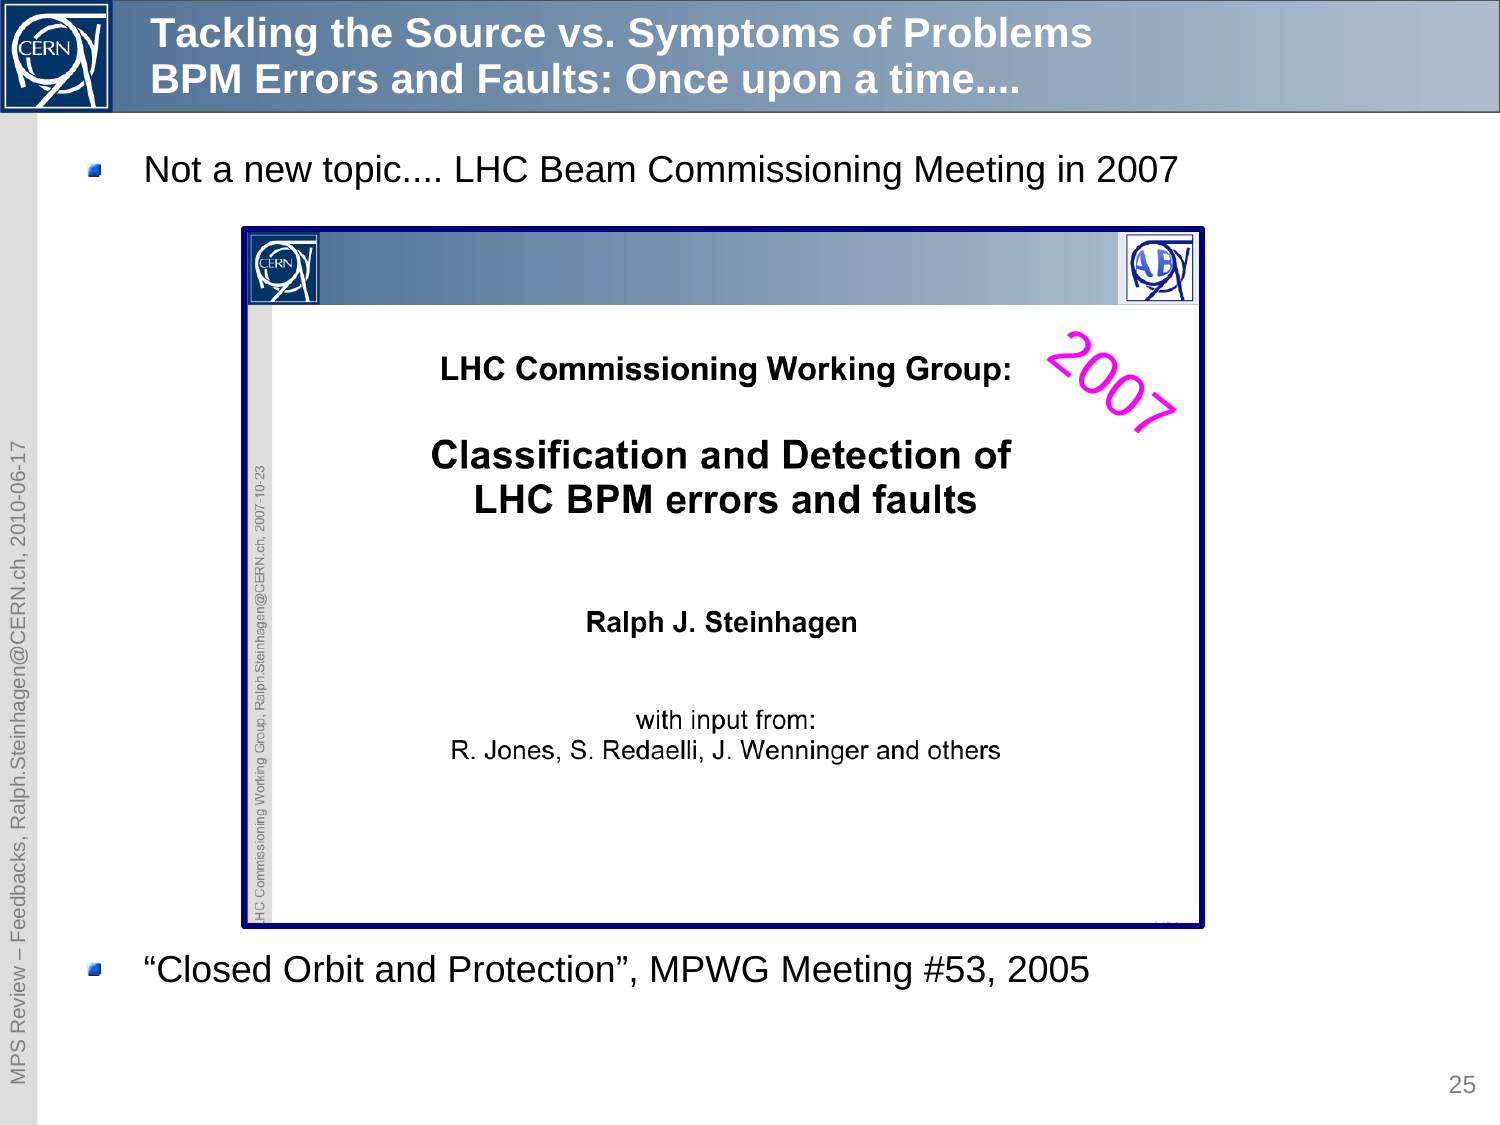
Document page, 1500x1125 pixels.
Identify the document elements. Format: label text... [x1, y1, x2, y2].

picture [0, 0, 113, 113]
list Not a new topic.... LHC Beam Commissioning Meeting in 2007 “Closed Orbit and Protection”, MPWG Meeting #53, 2005 [87, 147, 1438, 1016]
text_box 2007 [1019, 298, 1205, 471]
picture [247, 231, 1199, 924]
title Tackling the Source vs. Symptoms of Problems BPM Errors and Faults: Once upon a time.... [150, 7, 1201, 105]
